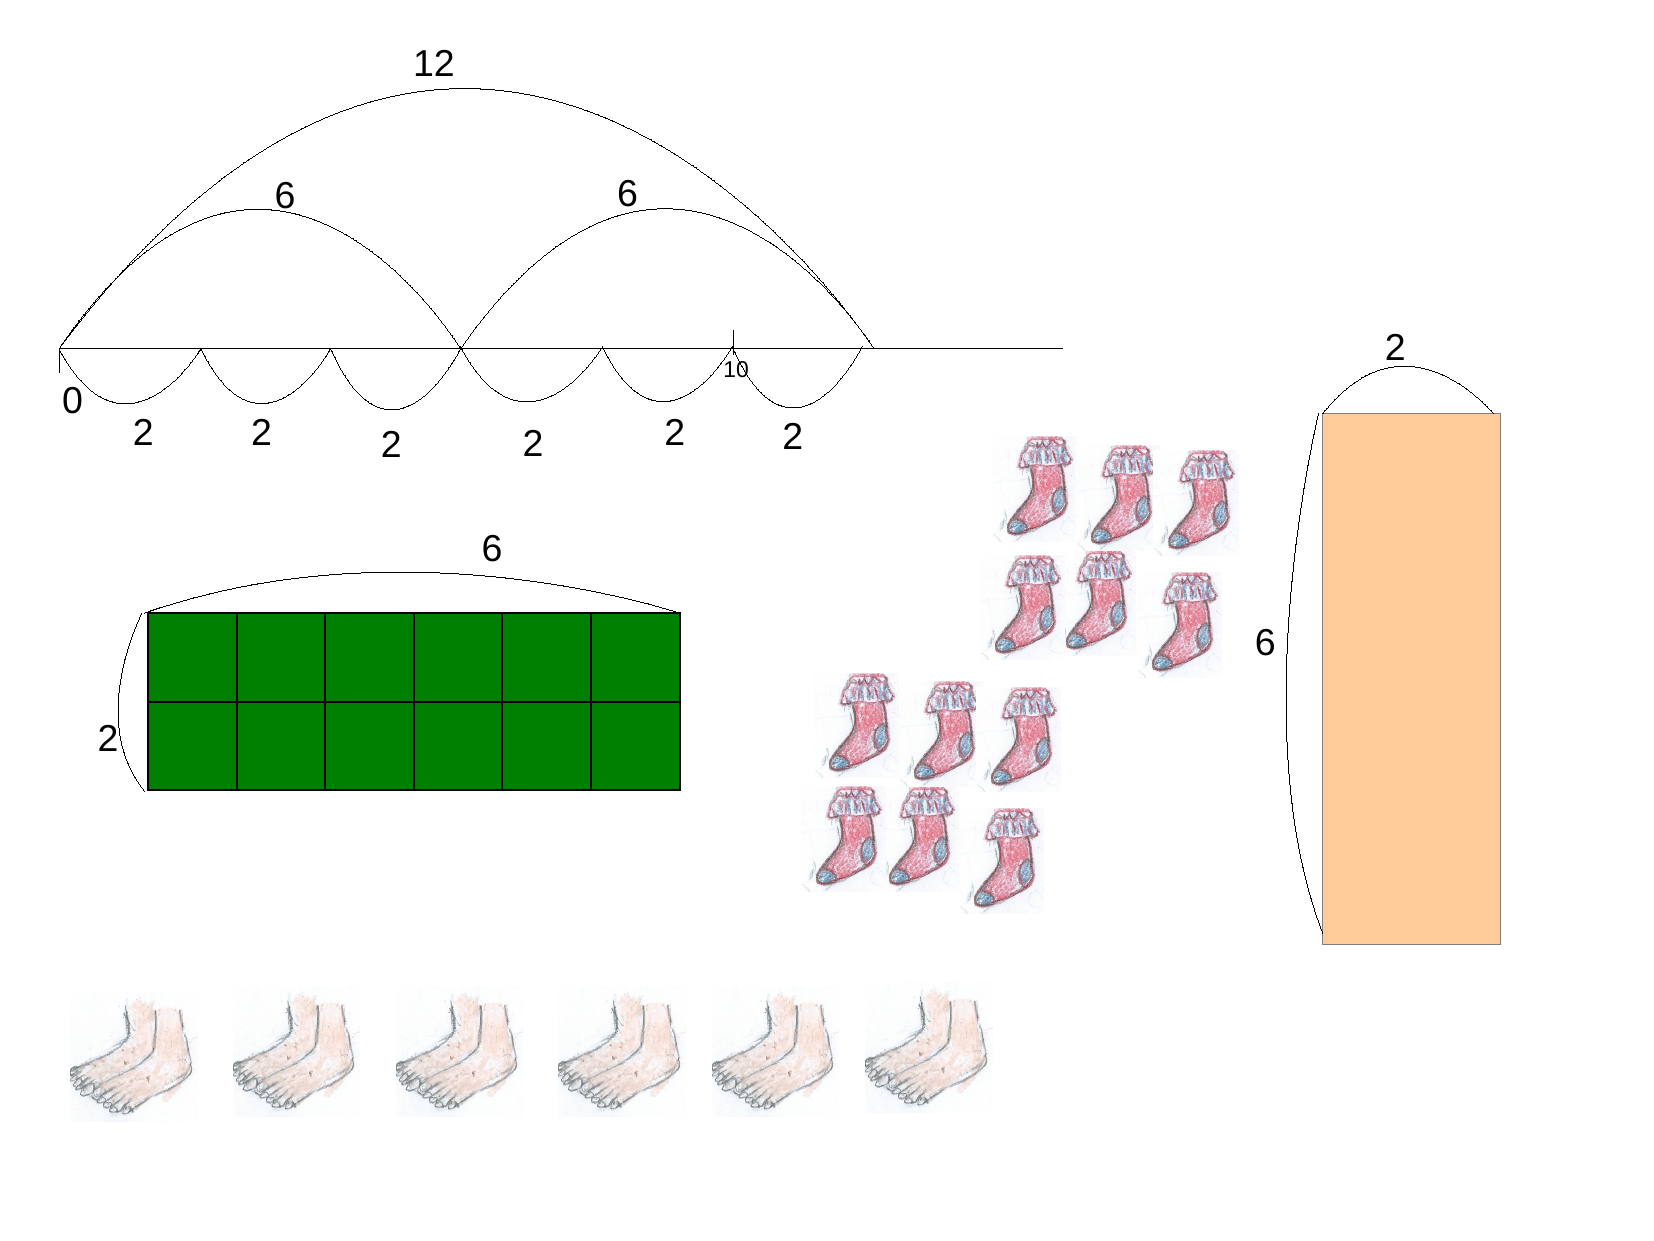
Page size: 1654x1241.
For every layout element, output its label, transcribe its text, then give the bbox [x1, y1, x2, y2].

text_box 2 [649, 403, 721, 461]
picture [980, 436, 1239, 660]
text_box 6 [466, 519, 508, 577]
text_box 2 [767, 407, 839, 465]
text_box 2 [82, 710, 145, 768]
table_cell [149, 703, 236, 789]
text_box [1322, 413, 1501, 945]
picture [712, 986, 839, 1117]
table_header [592, 614, 679, 701]
picture [865, 982, 993, 1114]
text_box 2 [507, 415, 579, 473]
picture [396, 986, 523, 1117]
picture [801, 673, 1061, 914]
table_cell [592, 703, 679, 789]
text_box 0 [47, 372, 154, 429]
text_box 2 [366, 415, 438, 473]
table_cell [503, 703, 590, 789]
text_box 2 [118, 403, 189, 461]
text_box 10 [708, 349, 815, 390]
table_header [238, 614, 324, 701]
table_cell [238, 703, 324, 789]
table_cell [415, 703, 501, 789]
table_cell [326, 703, 413, 789]
table_header [149, 614, 236, 701]
table_header [326, 614, 413, 701]
table_header [503, 614, 590, 701]
picture [70, 991, 198, 1123]
text_box 12 [398, 35, 505, 93]
table_header [415, 614, 501, 701]
picture [233, 986, 360, 1117]
text_box 6 [602, 165, 674, 225]
text_box 2 [236, 403, 308, 461]
text_box 6 [1240, 614, 1287, 671]
picture [558, 986, 686, 1117]
picture [1137, 572, 1222, 678]
text_box 2 [1370, 318, 1473, 376]
text_box 6 [259, 167, 331, 225]
